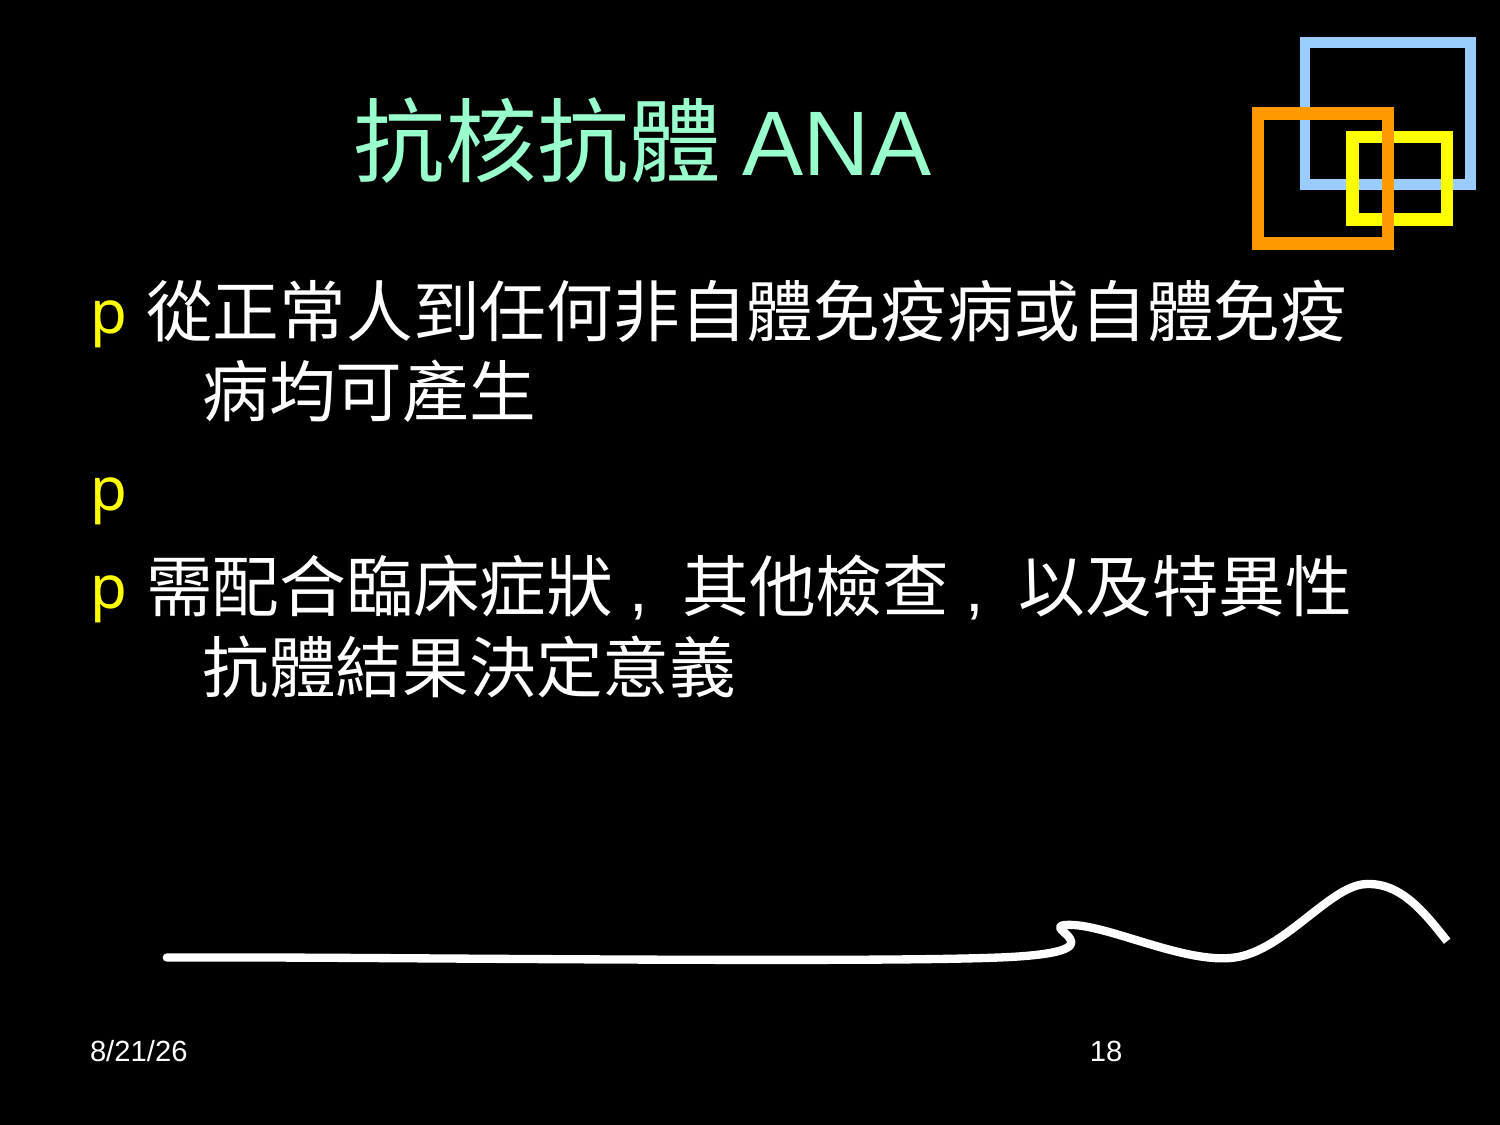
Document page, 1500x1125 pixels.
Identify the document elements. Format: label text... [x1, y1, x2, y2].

text_box [1074, 1024, 1426, 1103]
text_box [75, 1024, 426, 1103]
title 抗核抗體ANA [75, 45, 1211, 233]
list 從正常人到任何非自體免疫病或自體免疫病均可產生 需配合臨床症狀, 其他檢查, 以及特異性抗體結果決定意義 [75, 262, 1426, 1005]
